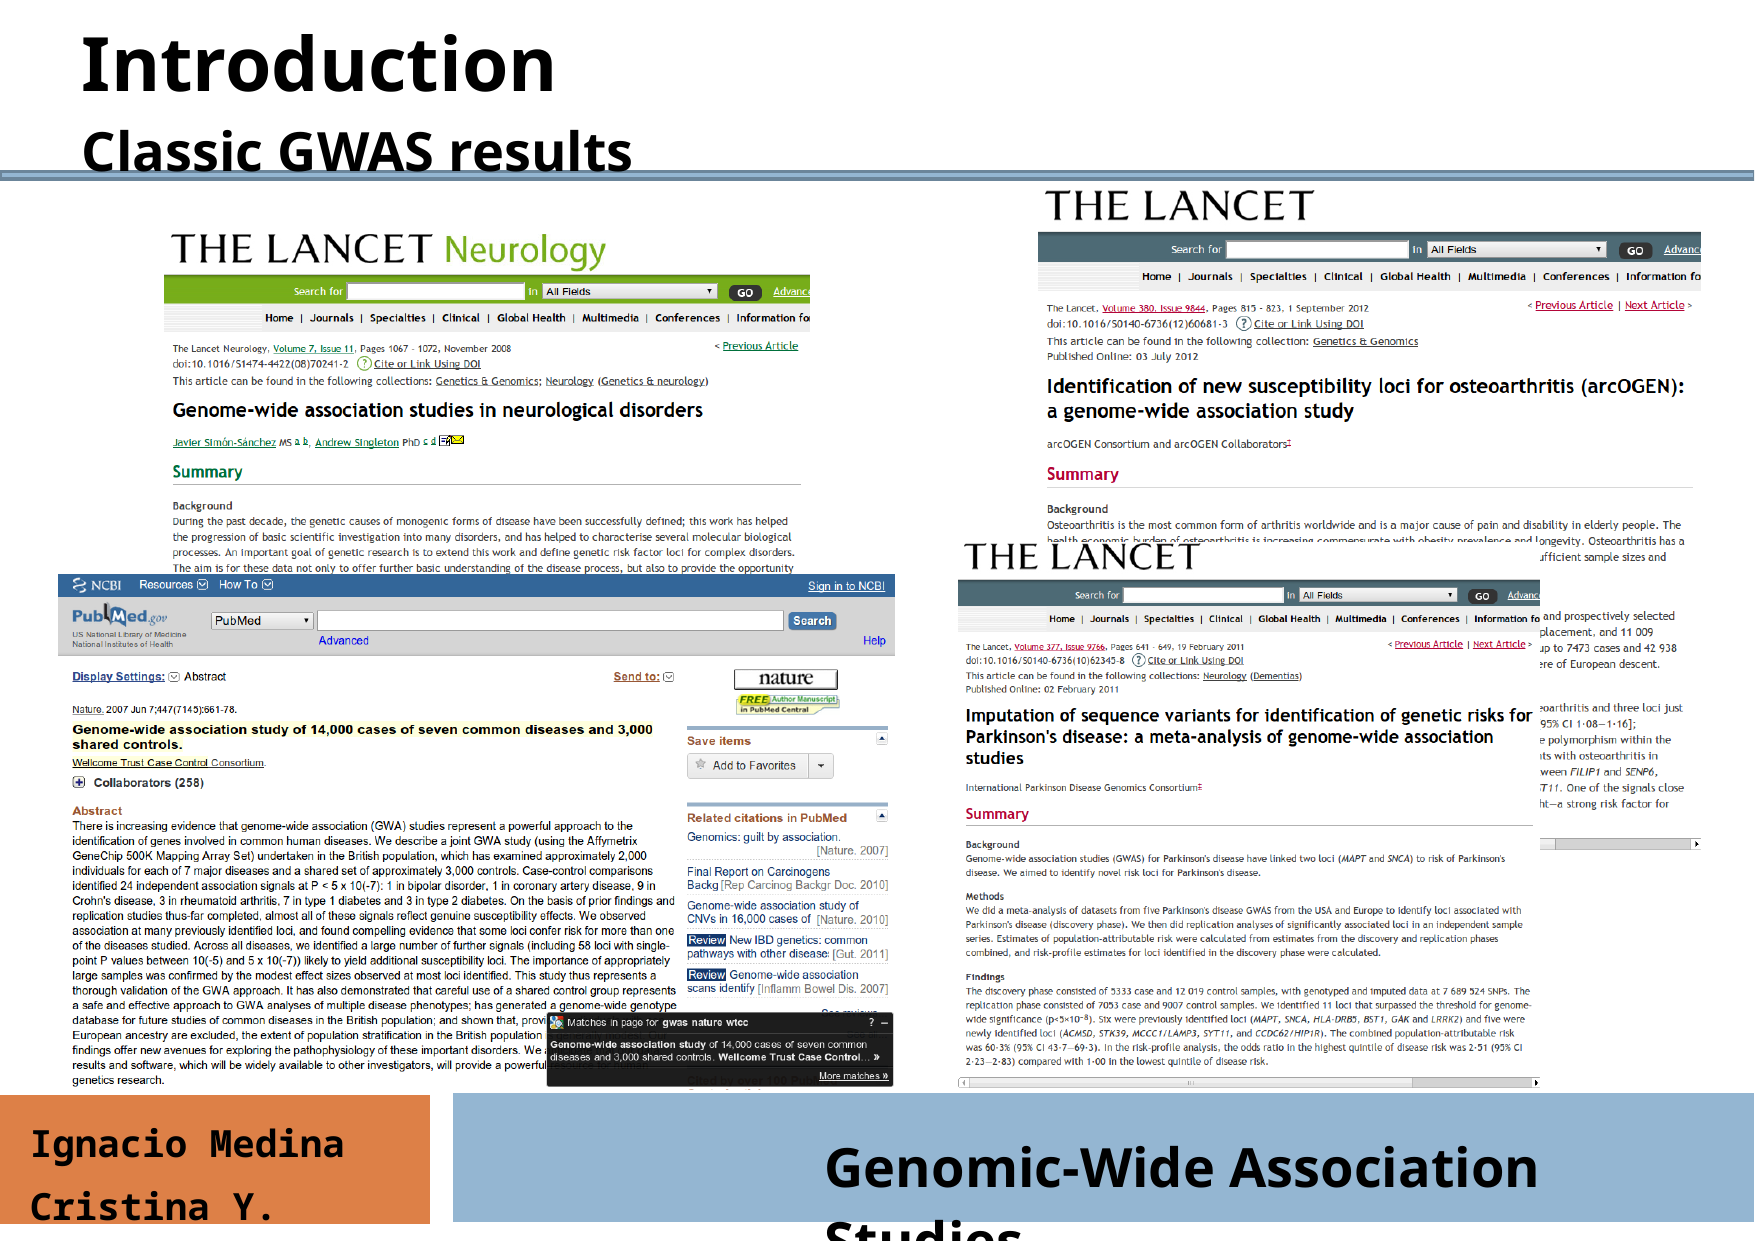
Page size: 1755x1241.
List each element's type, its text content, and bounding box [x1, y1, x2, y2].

picture [958, 189, 1701, 1088]
text_box [0, 171, 1754, 179]
picture [58, 189, 895, 1090]
text_box Ignacio Medina Cristina Y. González [15, 1110, 421, 1213]
text_box Introduction Classic GWAS results [67, 3, 1688, 168]
text_box Genomic-Wide Association Studies [810, 1122, 1726, 1200]
